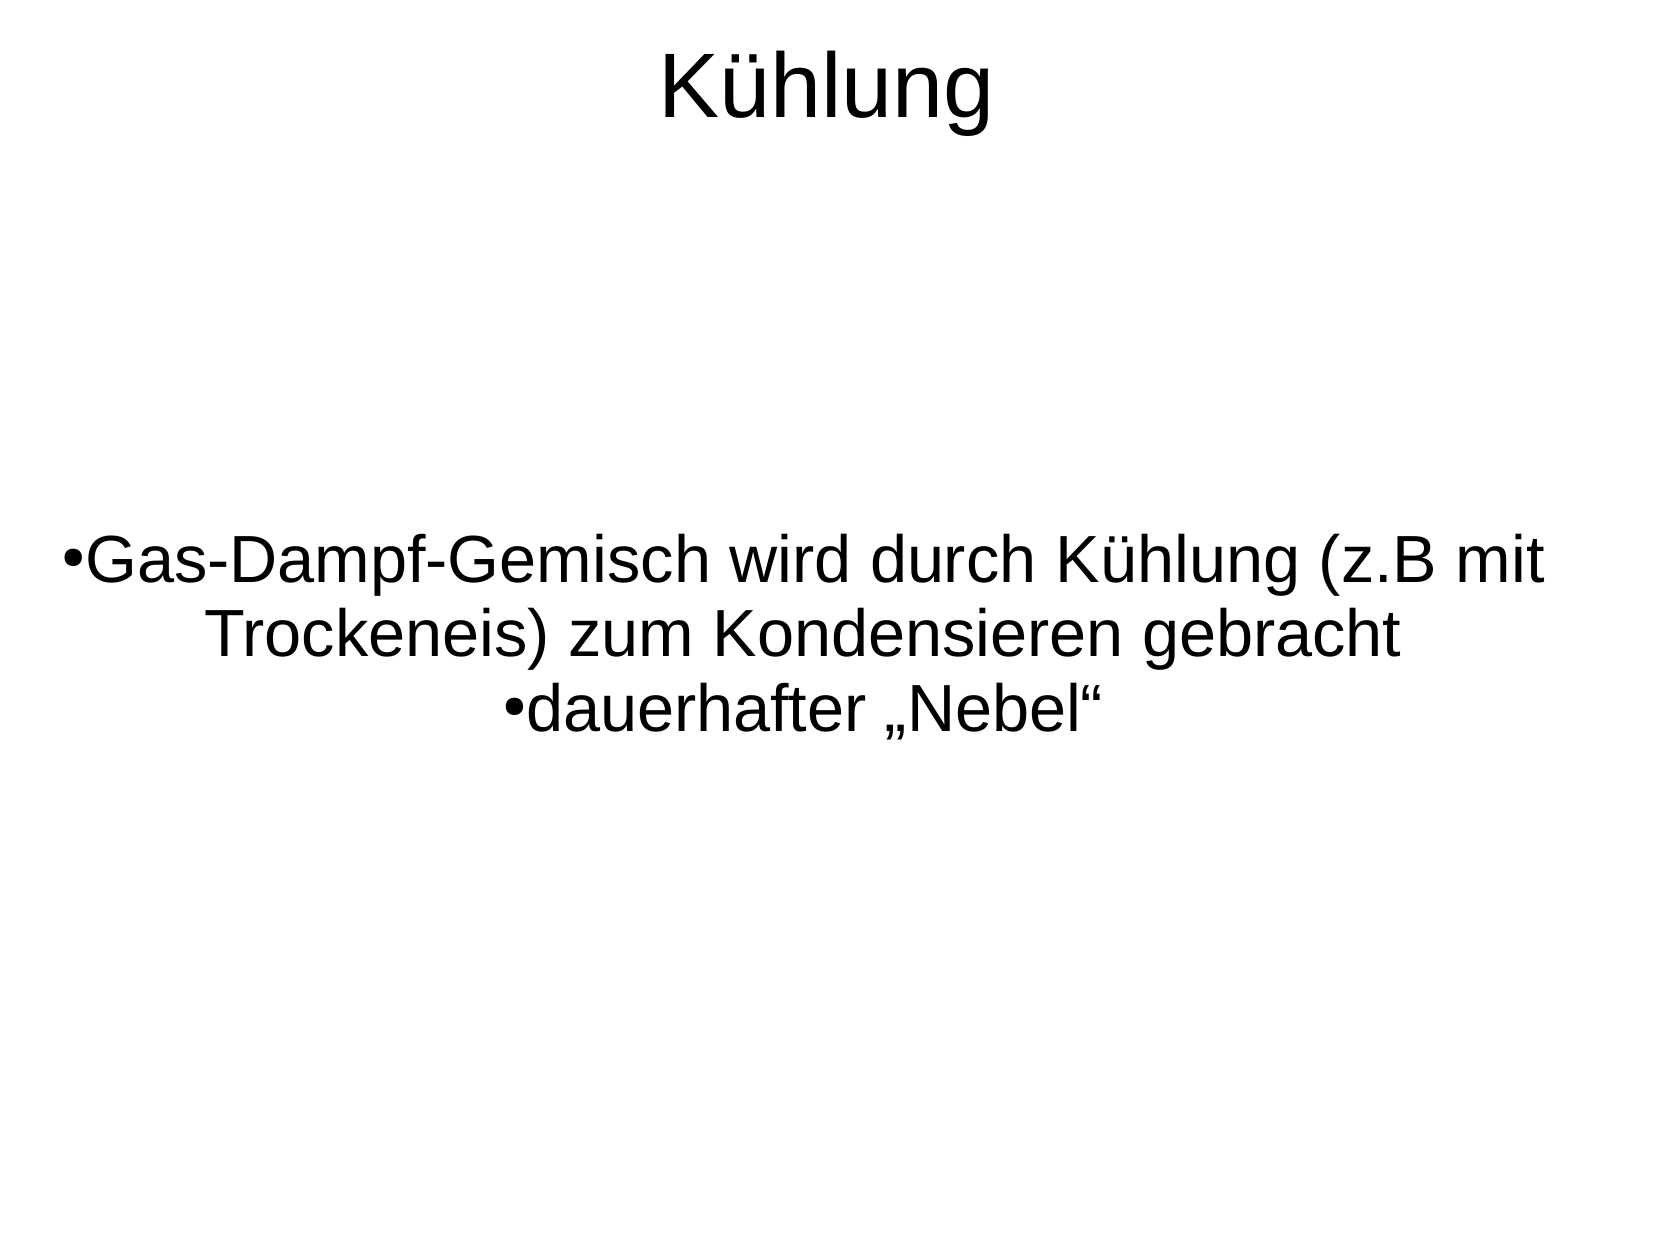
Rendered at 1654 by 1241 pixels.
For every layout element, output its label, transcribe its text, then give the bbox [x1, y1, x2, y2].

subtitle Gas-Dampf-Gemisch wird durch Kühlung (z.B mit Trockeneis) zum Kondensieren gebracht dauerhafter „Nebel“ [59, 224, 1548, 1043]
title Kühlung [82, 0, 1571, 189]
